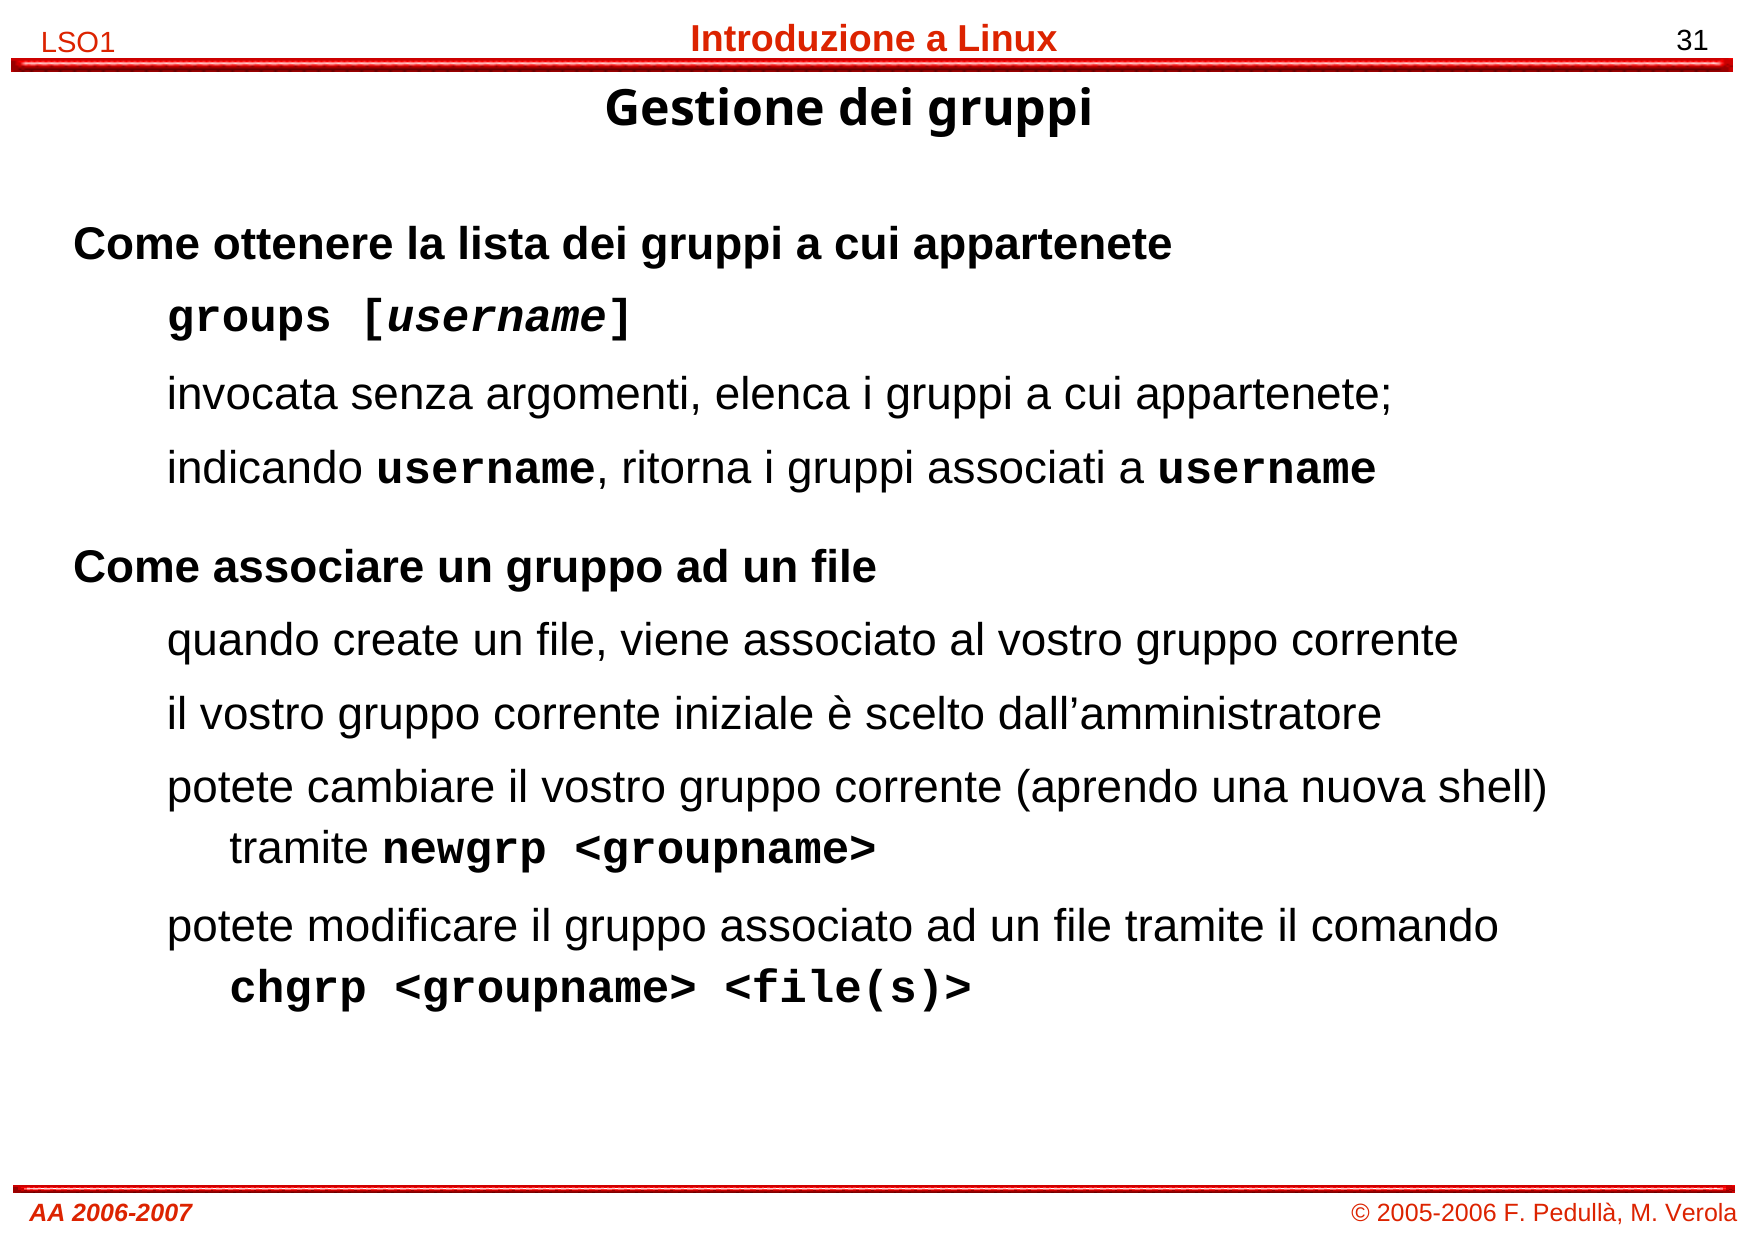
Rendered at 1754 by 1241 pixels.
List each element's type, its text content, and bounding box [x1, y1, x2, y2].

title Gestione dei gruppi [589, 60, 1153, 156]
list Come ottenere la lista dei gruppi a cui appartenete groups [username] invocata senza argomenti, elenca i gruppi a cui appartenete; indicando username, ritorna i gruppi associati a username Come associare un gruppo ad un file quando create un file, viene associato al vostro gruppo corrente il vostro gruppo corrente iniziale è scelto dall’amministratore potete cambiare il vostro gruppo corrente (aprendo una nuova shell) tramite newgrp <groupname> potete modificare il gruppo associato ad un file tramite il comando chgrp <groupname> <file(s)> [58, 206, 1696, 1171]
picture [13, 1185, 1735, 1193]
picture [11, 58, 1733, 72]
